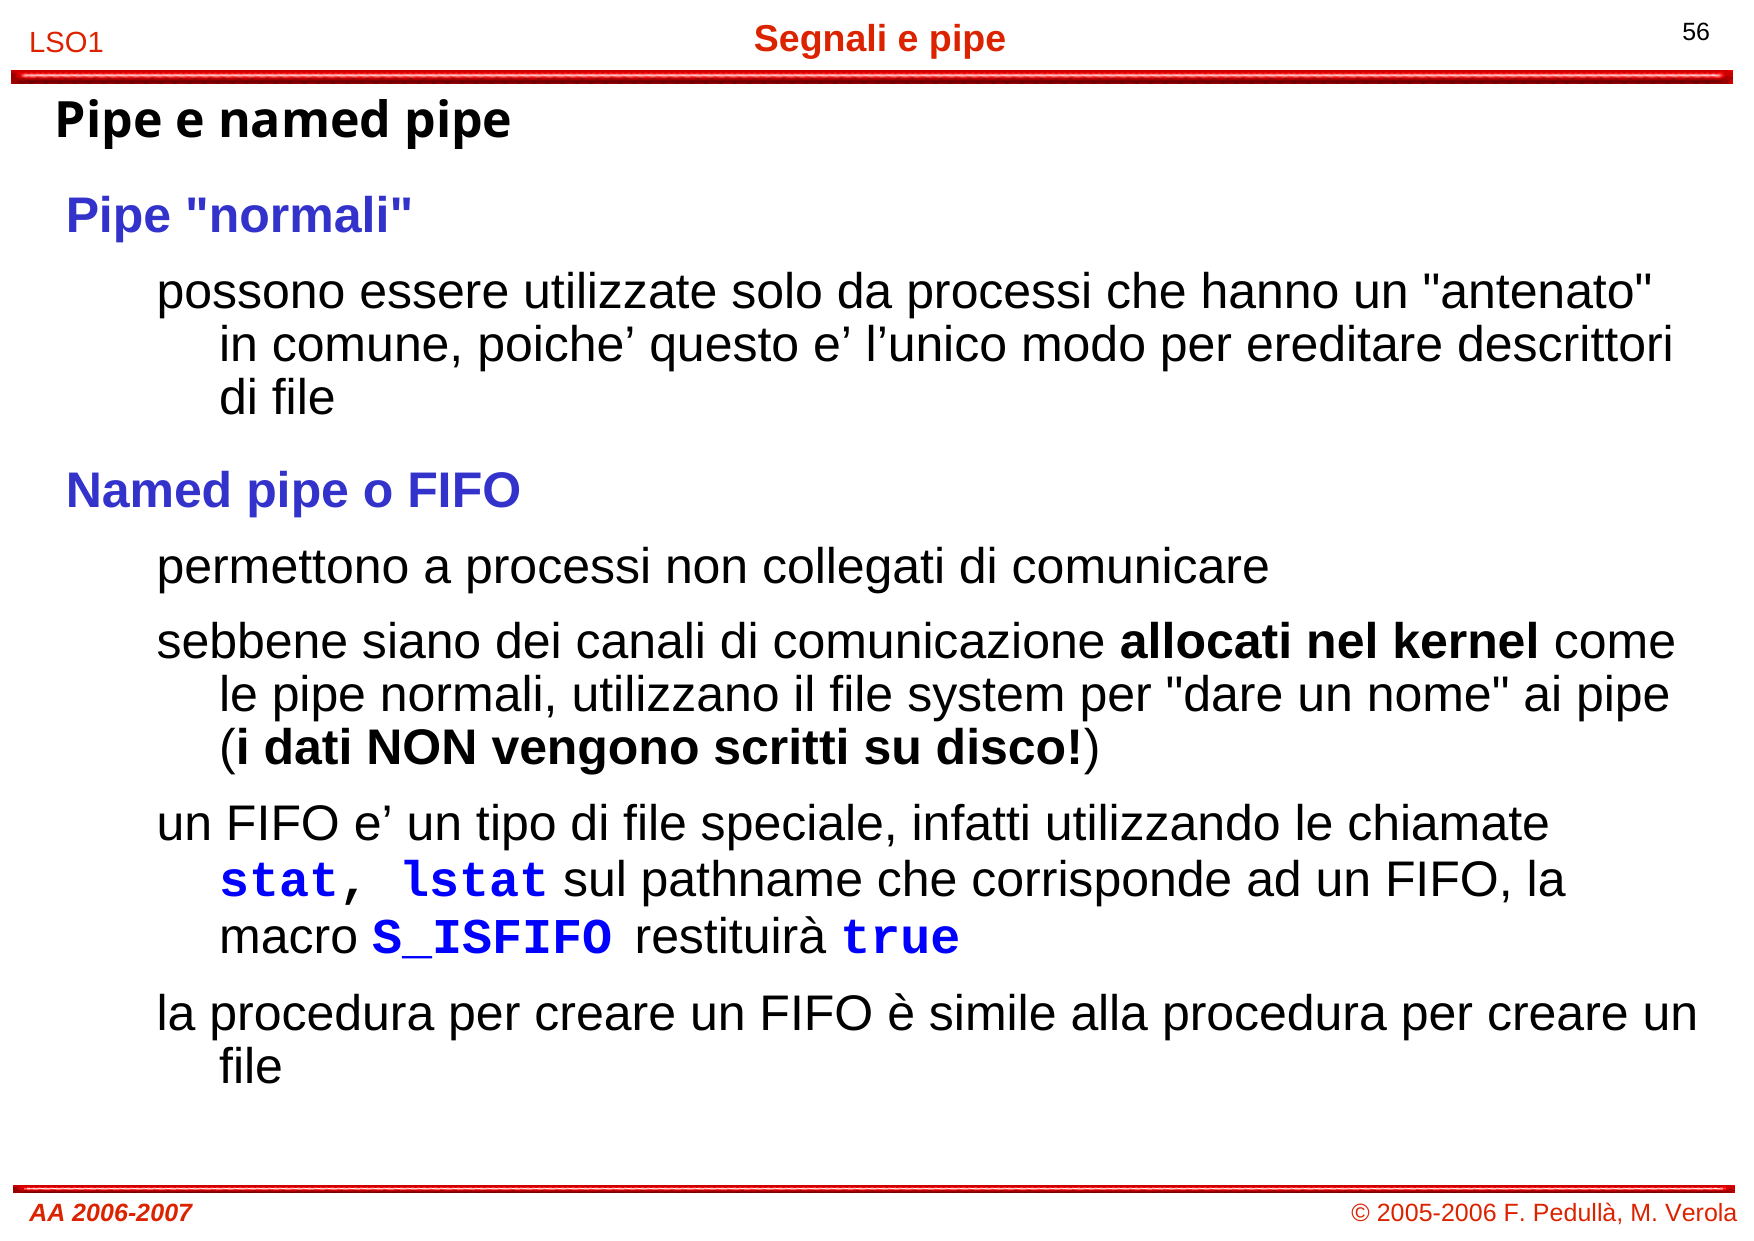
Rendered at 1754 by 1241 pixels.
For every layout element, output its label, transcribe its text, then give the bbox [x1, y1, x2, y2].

picture [13, 1185, 1735, 1193]
title Pipe e named pipe [40, 72, 1714, 168]
picture [11, 70, 1733, 84]
list Pipe "normali" possono essere utilizzate solo da processi che hanno un "antenato" in comune, poiche’ questo e’ l’unico modo per ereditare descrittori di file Named pipe o FIFO permettono a processi non collegati di comunicare sebbene siano dei canali di comunicazione allocati nel kernel come le pipe normali, utilizzano il file system per "dare un nome" ai pipe (i dati NON vengono scritti su disco!) un FIFO e’ un tipo di file speciale, infatti utilizzando le chiamate stat, lstat sul pathname che corrisponde ad un FIFO, la macro S_ISFIFO restituirà true la procedura per creare un FIFO è simile alla procedura per creare un file [48, 179, 1721, 1189]
